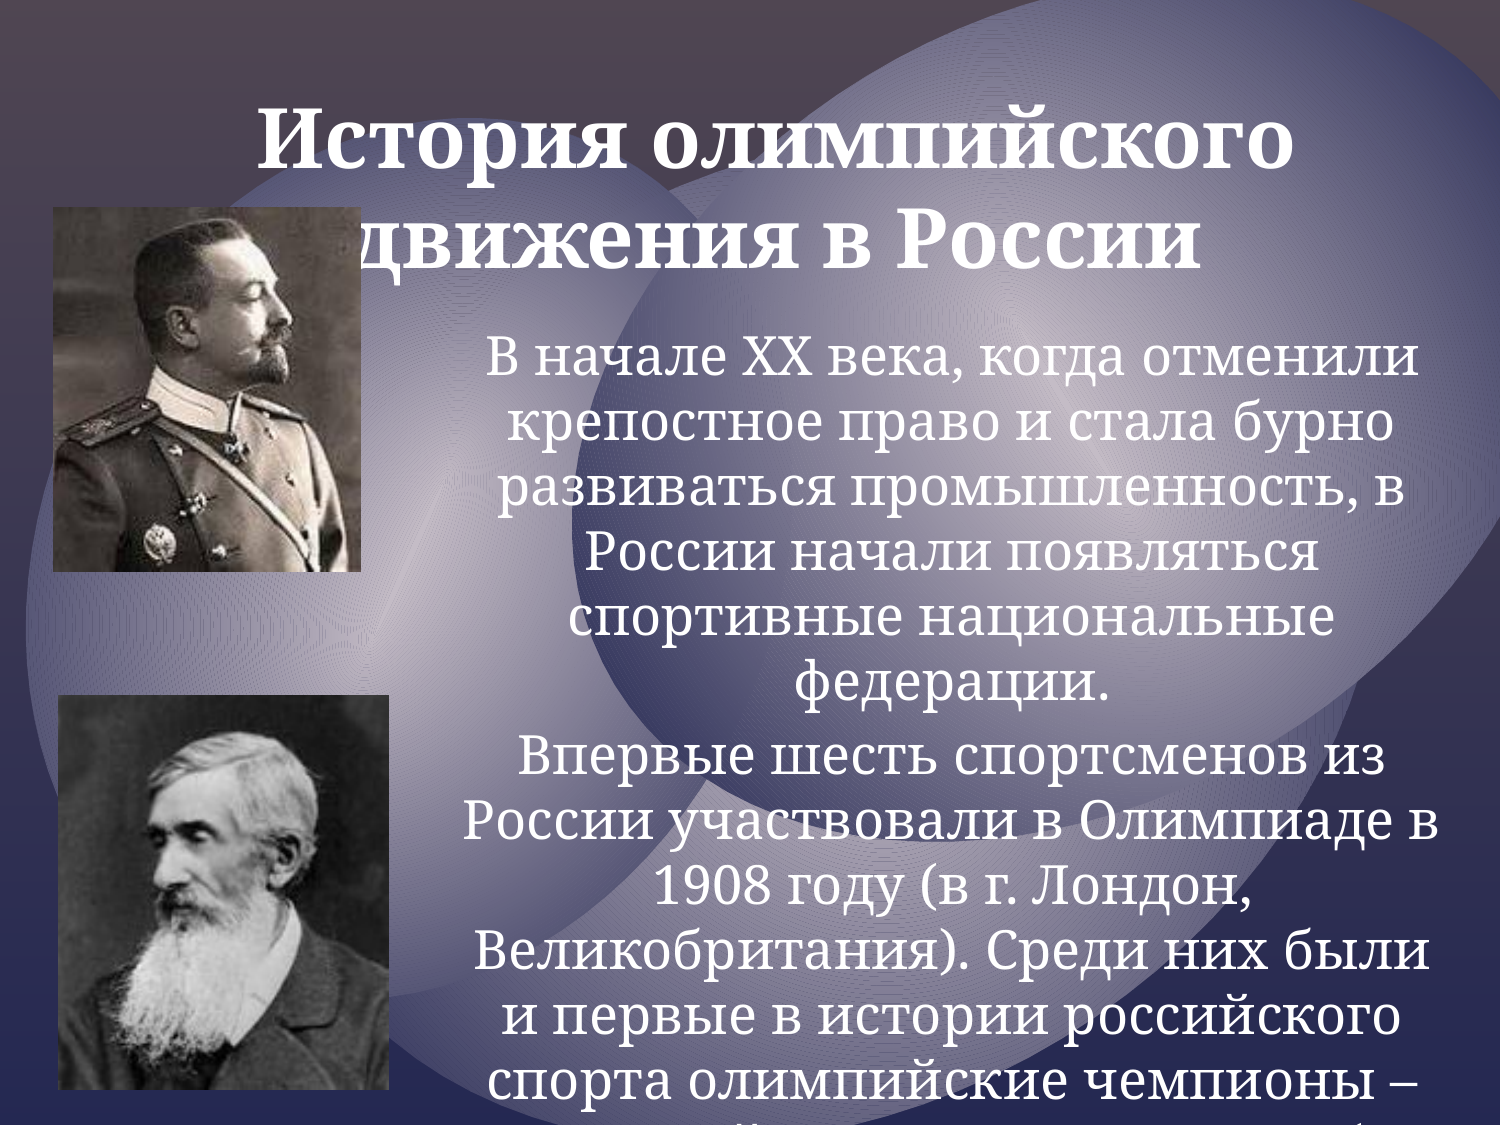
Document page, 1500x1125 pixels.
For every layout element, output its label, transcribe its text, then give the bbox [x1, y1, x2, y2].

picture [58, 695, 389, 1090]
title История олимпийского движения в России [53, 78, 1500, 244]
list В начале XX века, когда отменили крепостное право и стала бурно развиваться промышленность, в России начали появляться спортивные национальные федерации. Впервые шесть спортсменов из России участвовали в Олимпиаде в 1908 году (в г. Лондон, Великобритания). Среди них были и первые в истории российского спорта олимпийские чемпионы – Николай Панин-Коломенкин (I место), фигурист, а Алексей Петров и Николай Орлов (борьба), добыли серебро (заняли II место). [442, 314, 1459, 1106]
picture [53, 207, 361, 572]
